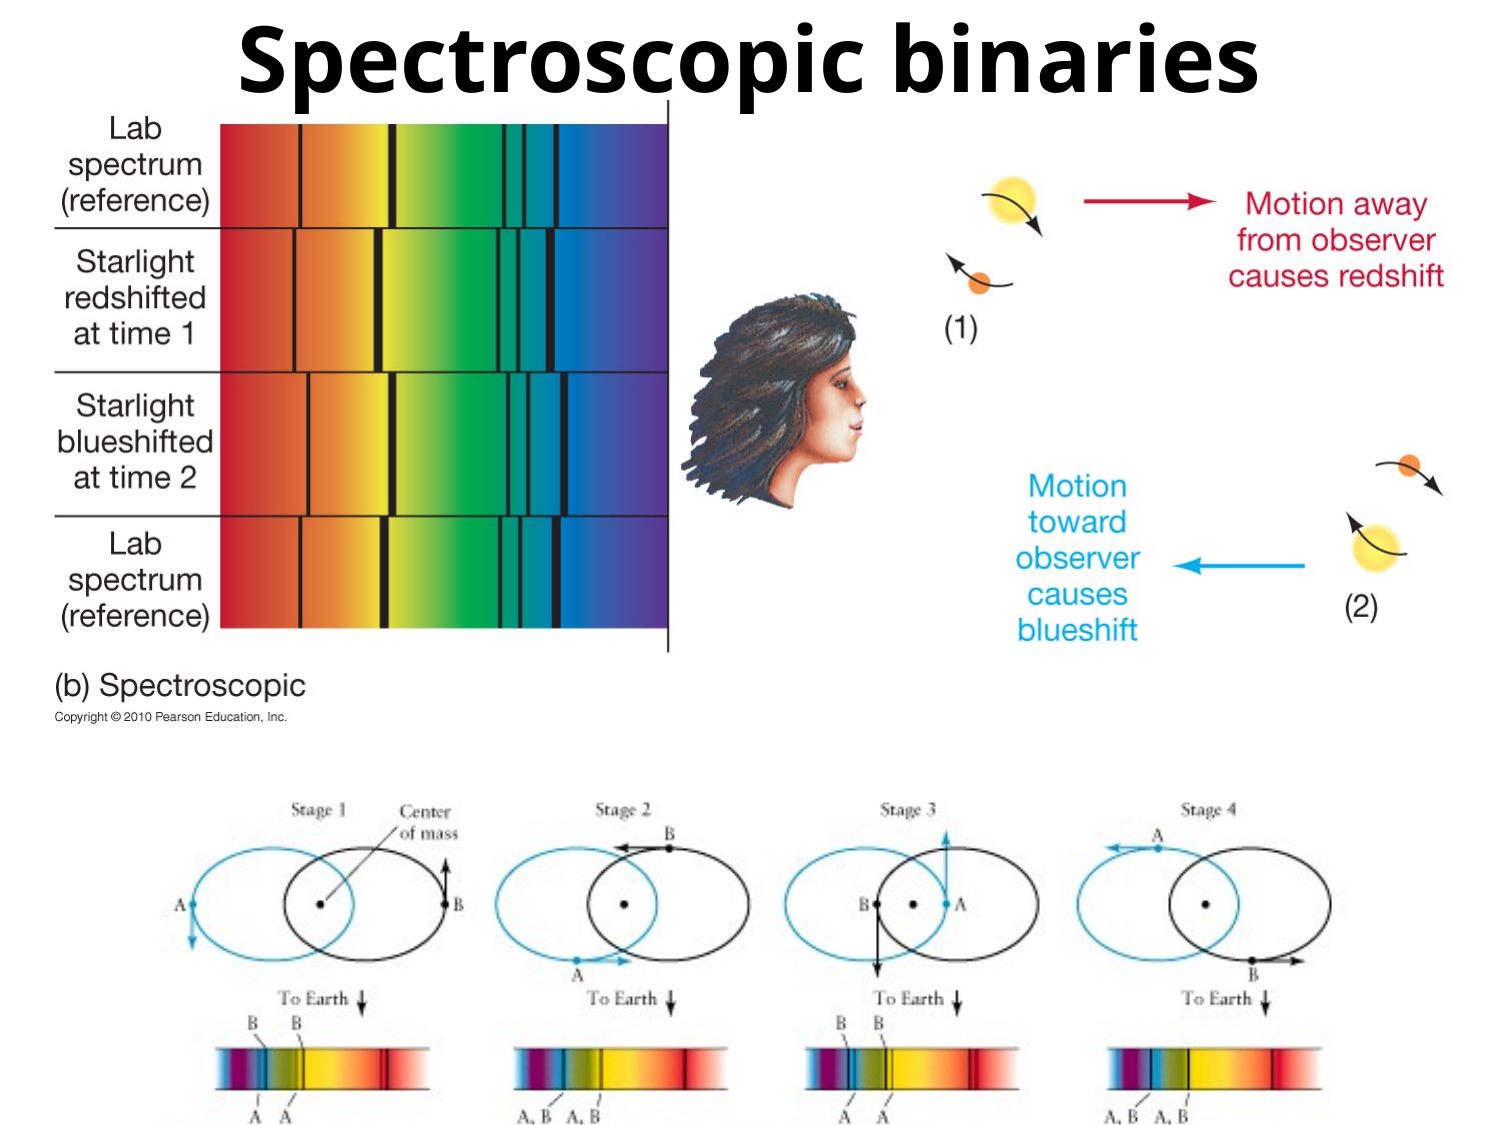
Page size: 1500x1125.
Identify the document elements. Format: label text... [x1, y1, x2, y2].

picture [48, 111, 1452, 733]
picture [128, 753, 1380, 1125]
title Spectroscopic binaries [30, 3, 1471, 111]
